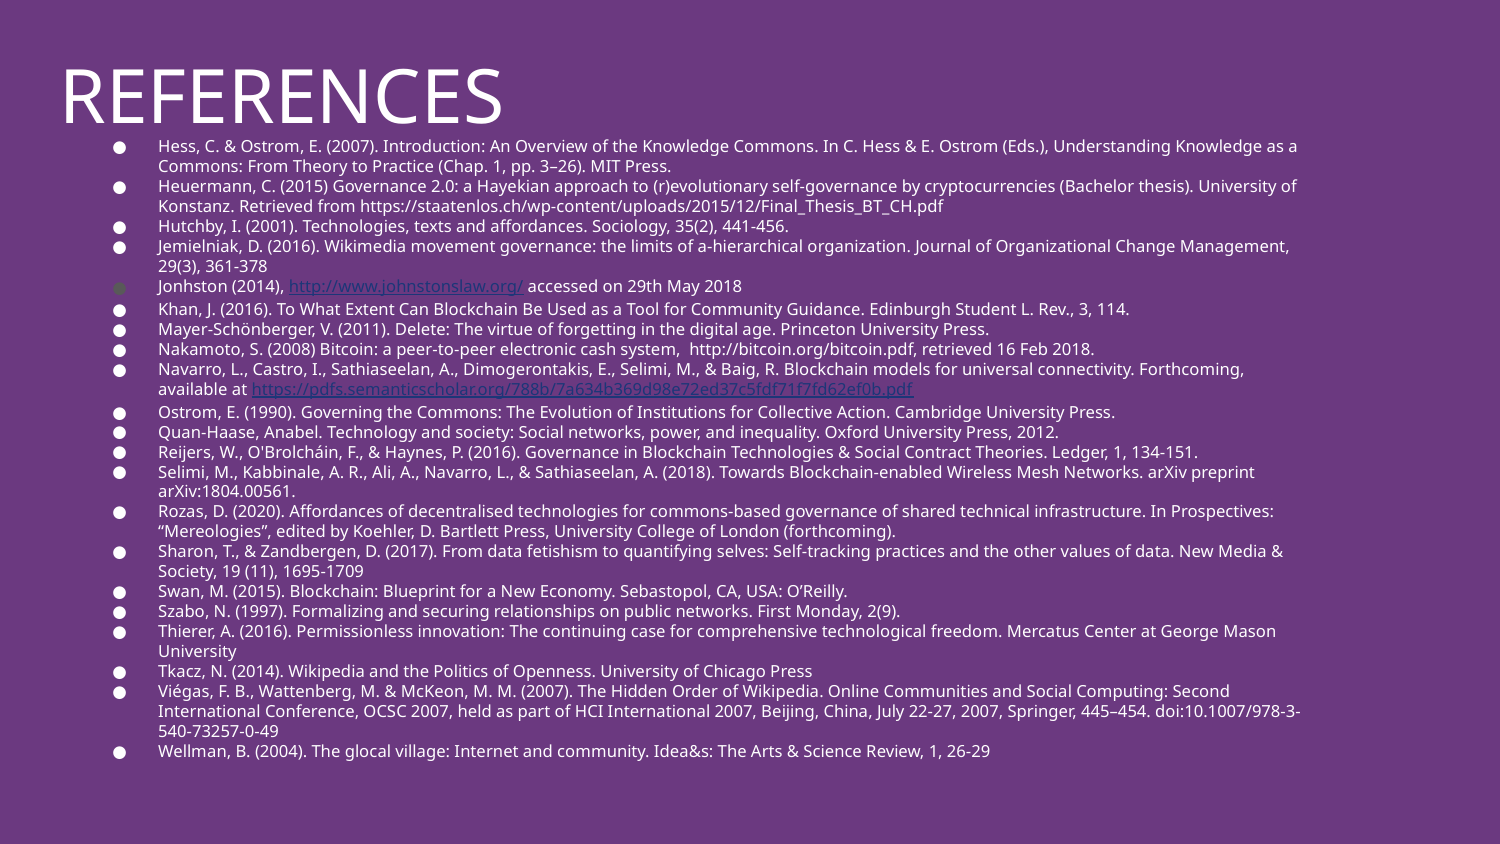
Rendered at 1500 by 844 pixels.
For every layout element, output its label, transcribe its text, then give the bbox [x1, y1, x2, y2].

list Hess, C. & Ostrom, E. (2007). Introduction: An Overview of the Knowledge Commons. In C. Hess & E. Ostrom (Eds.), Understanding Knowledge as a Commons: From Theory to Practice (Chap. 1, pp. 3–26). MIT Press. Heuermann, C. (2015) Governance 2.0: a Hayekian approach to (r)evolutionary self-governance by cryptocurrencies (Bachelor thesis). University of Konstanz. Retrieved from https://staatenlos.ch/wp-content/uploads/2015/12/Final_Thesis_BT_CH.pdf Hutchby, I. (2001). Technologies, texts and affordances. Sociology, 35(2), 441-456. Jemielniak, D. (2016). Wikimedia movement governance: the limits of a-hierarchical organization. Journal of Organizational Change Management, 29(3), 361-378 Jonhston (2014), http://www.johnstonslaw.org/ accessed on 29th May 2018 Khan, J. (2016). To What Extent Can Blockchain Be Used as a Tool for Community Guidance. Edinburgh Student L. Rev., 3, 114. Mayer-Schönberger, V. (2011). Delete: The virtue of forgetting in the digital age. Princeton University Press. Nakamoto, S. (2008) Bitcoin: a peer-to-peer electronic cash system, http://bitcoin.org/bitcoin.pdf, retrieved 16 Feb 2018. Navarro, L., Castro, I., Sathiaseelan, A., Dimogerontakis, E., Selimi, M., & Baig, R. Blockchain models for universal connectivity. Forthcoming, available at https://pdfs.semanticscholar.org/788b/7a634b369d98e72ed37c5fdf71f7fd62ef0b.pdf Ostrom, E. (1990). Governing the Commons: The Evolution of Institutions for Collective Action. Cambridge University Press. Quan-Haase, Anabel. Technology and society: Social networks, power, and inequality. Oxford University Press, 2012. Reijers, W., O'Brolcháin, F., & Haynes, P. (2016). Governance in Blockchain Technologies & Social Contract Theories. Ledger, 1, 134-151. Selimi, M., Kabbinale, A. R., Ali, A., Navarro, L., & Sathiaseelan, A. (2018). Towards Blockchain-enabled Wireless Mesh Networks. arXiv preprint arXiv:1804.00561. Rozas, D. (2020). Affordances of decentralised technologies for commons-based governance of shared technical infrastructure. In Prospectives: “Mereologies”, edited by Koehler, D. Bartlett Press, University College of London (forthcoming). Sharon, T., & Zandbergen, D. (2017). From data fetishism to quantifying selves: Self-tracking practices and the other values of data. New Media & Society, 19 (11), 1695-1709 Swan, M. (2015). Blockchain: Blueprint for a New Economy. Sebastopol, CA, USA: O’Reilly. Szabo, N. (1997). Formalizing and securing relationships on public networks. First Monday, 2(9). Thierer, A. (2016). Permissionless innovation: The continuing case for comprehensive technological freedom. Mercatus Center at George Mason University Tkacz, N. (2014). Wikipedia and the Politics of Openness. University of Chicago Press Viégas, F. B., Wattenberg, M. & McKeon, M. M. (2007). The Hidden Order of Wikipedia. Online Communities and Social Computing: Second International Conference, OCSC 2007, held as part of HCI International 2007, Beijing, China, July 22-27, 2007, Springer, 445–454. doi:10.1007/978-3-540-73257-0-49 Wellman, B. (2004). The glocal village: Internet and community. Idea&s: The Arts & Science Review, 1, 26-29 [68, 420, 1331, 497]
text_box REFERENCES [44, 33, 1500, 147]
